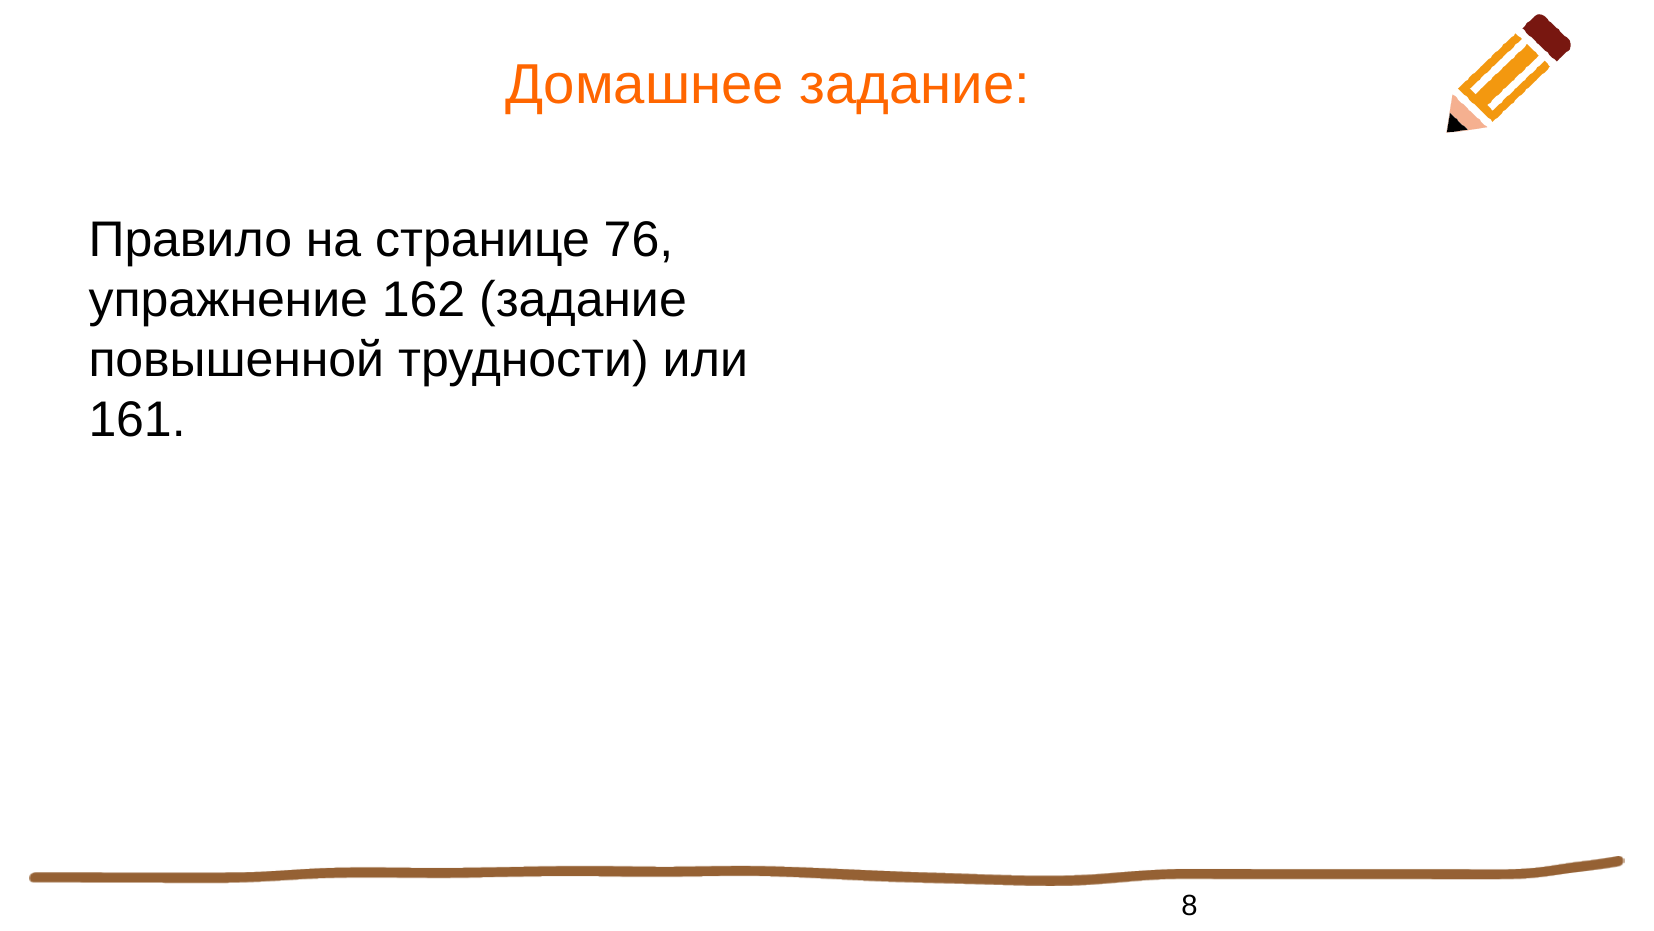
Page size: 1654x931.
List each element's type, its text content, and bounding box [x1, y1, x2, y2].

title Домашнее задание: [88, 29, 1447, 133]
text_box [1181, 885, 1565, 931]
list Правило на странице 76, упражнение 162 (задание повышенной трудности) или 161. [88, 206, 809, 857]
